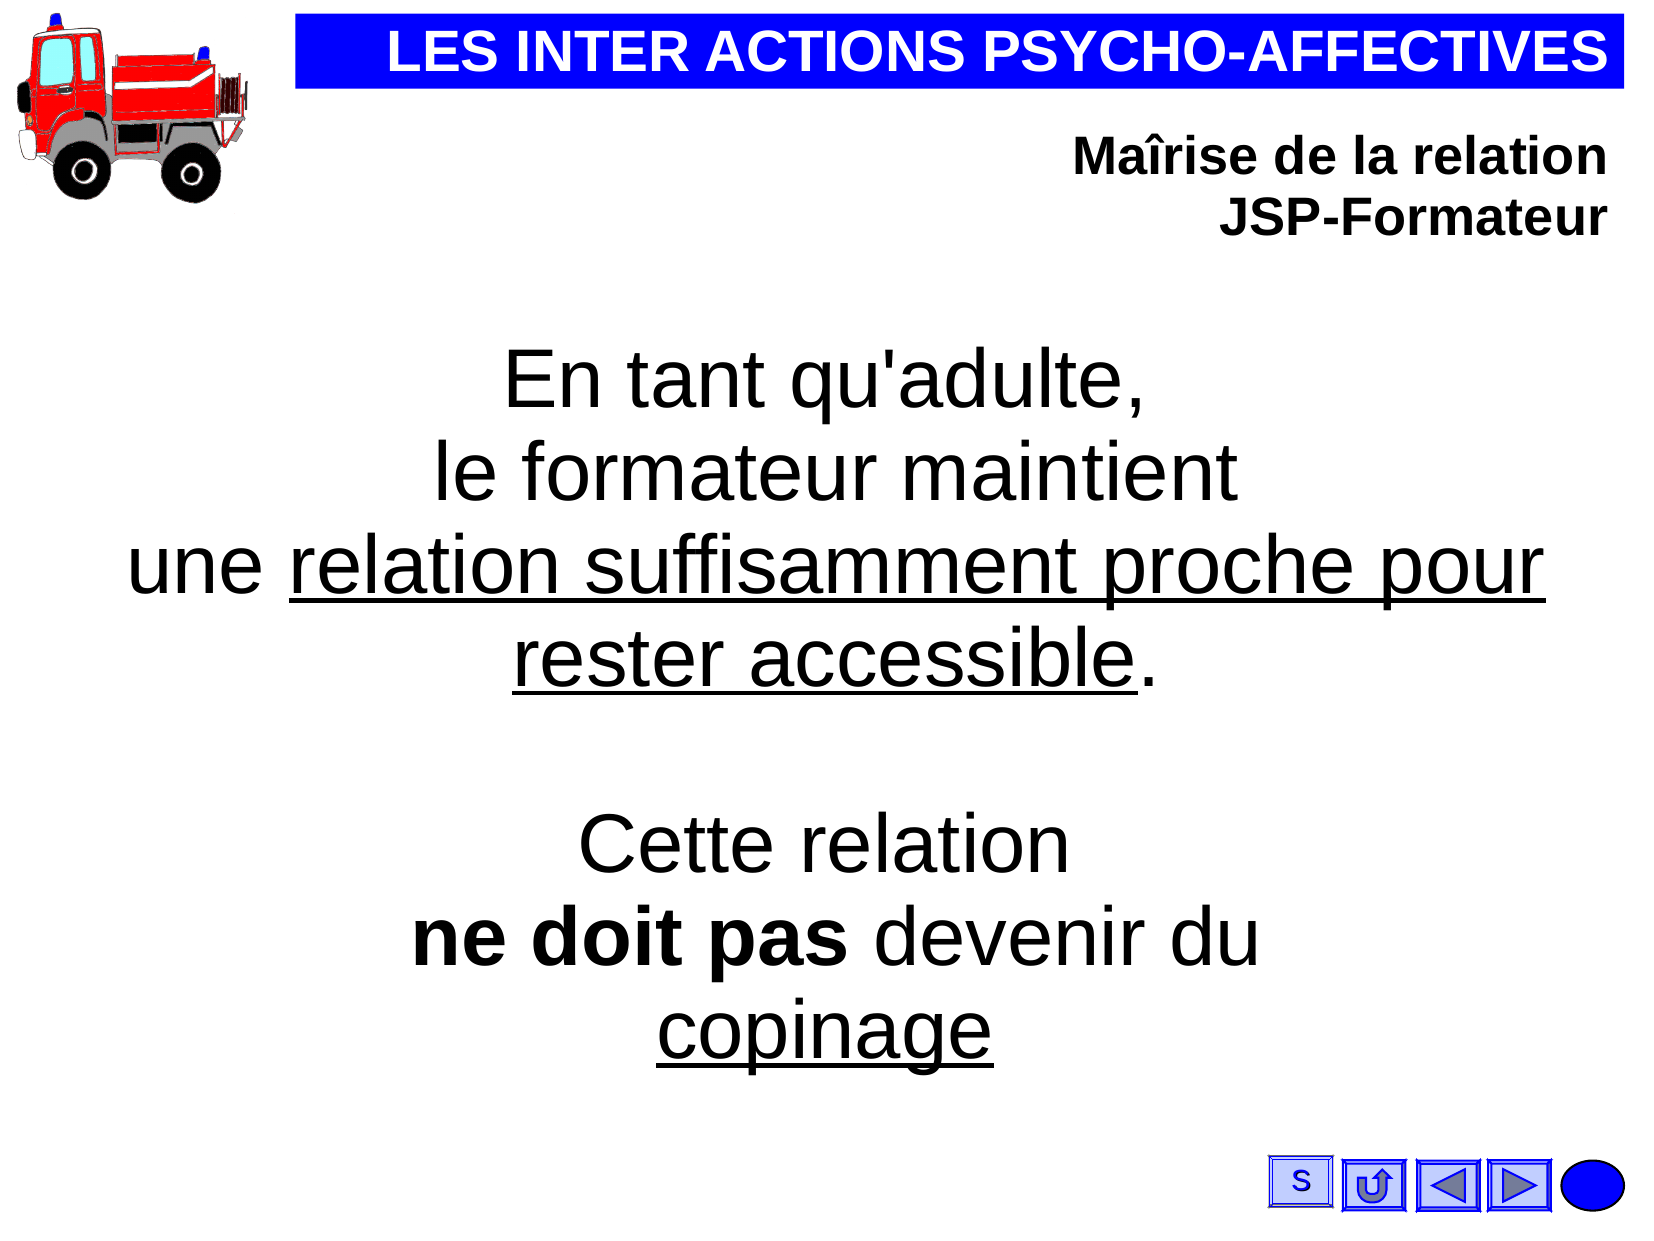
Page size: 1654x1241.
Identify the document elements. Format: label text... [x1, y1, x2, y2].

text_box Maîrise de la relation JSP-Formateur [1056, 118, 1624, 311]
text_box LES INTER ACTIONS PSYCHO-AFFECTIVES [295, 13, 1625, 89]
text_box En tant qu'adulte, le formateur maintient une relation suffisamment proche pour rester accessible. Cette relation ne doit pas devenir du copinage [29, 324, 1644, 1084]
text_box [1561, 1160, 1625, 1211]
picture [8, 8, 257, 216]
